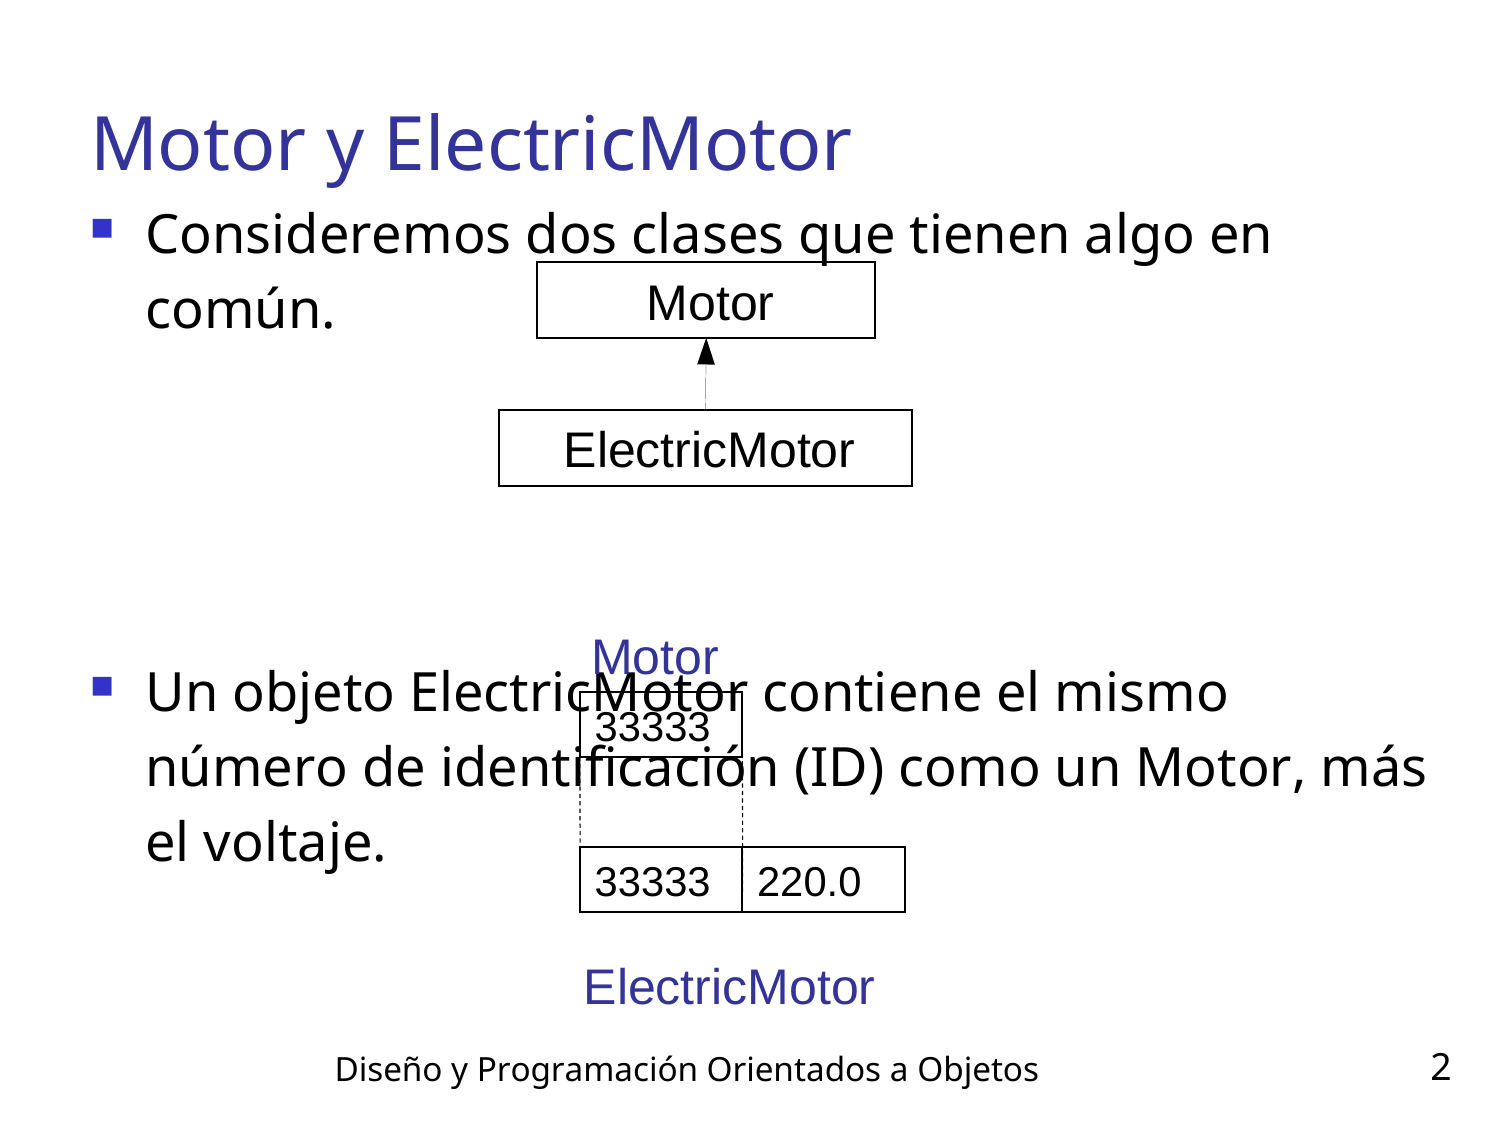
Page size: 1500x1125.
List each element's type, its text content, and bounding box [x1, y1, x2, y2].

text_box ElectricMotor [442, 946, 1018, 1023]
title Motor y ElectricMotor [75, 22, 1466, 200]
text_box 33333 [579, 693, 743, 758]
text_box 220.0 [743, 846, 905, 913]
text_box 33333 [579, 846, 743, 913]
text_box Motor [542, 616, 768, 693]
list Consideremos dos clases que tienen algo en común. Un objeto ElectricMotor contiene el mismo número de identificación (ID) como un Motor, más el voltaje. [75, 187, 1462, 1066]
